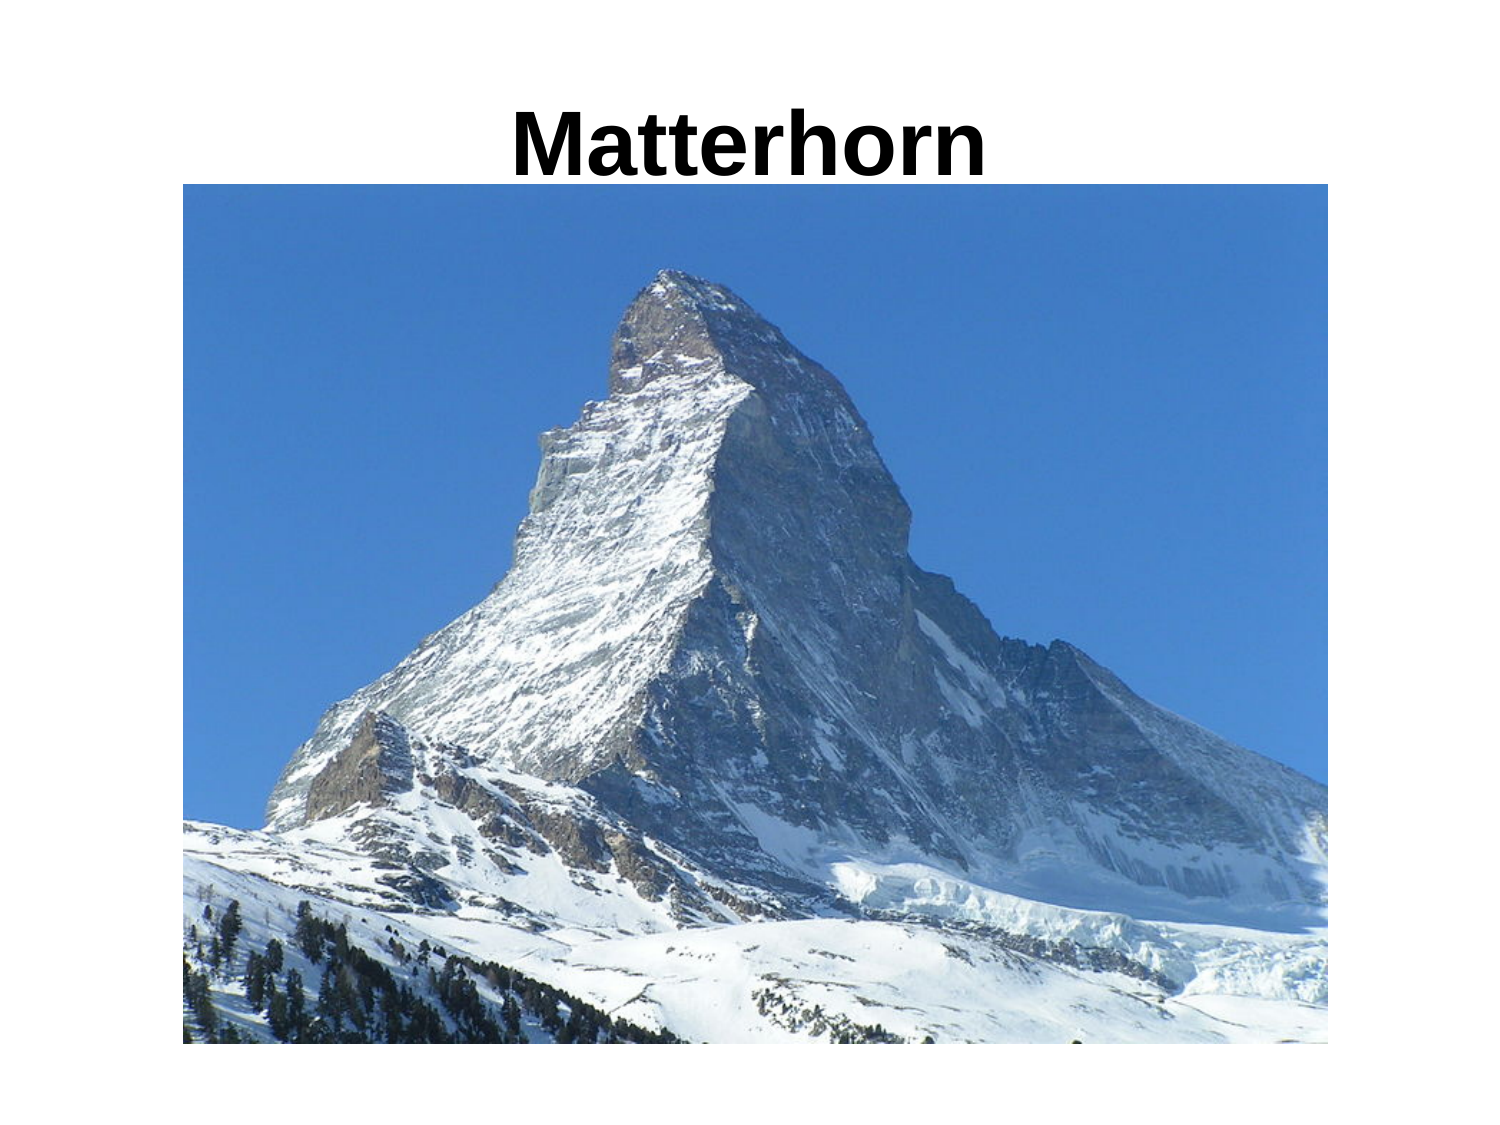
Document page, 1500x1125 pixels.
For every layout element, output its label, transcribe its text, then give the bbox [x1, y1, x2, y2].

title Matterhorn [75, 45, 1426, 233]
picture [183, 233, 1328, 1044]
